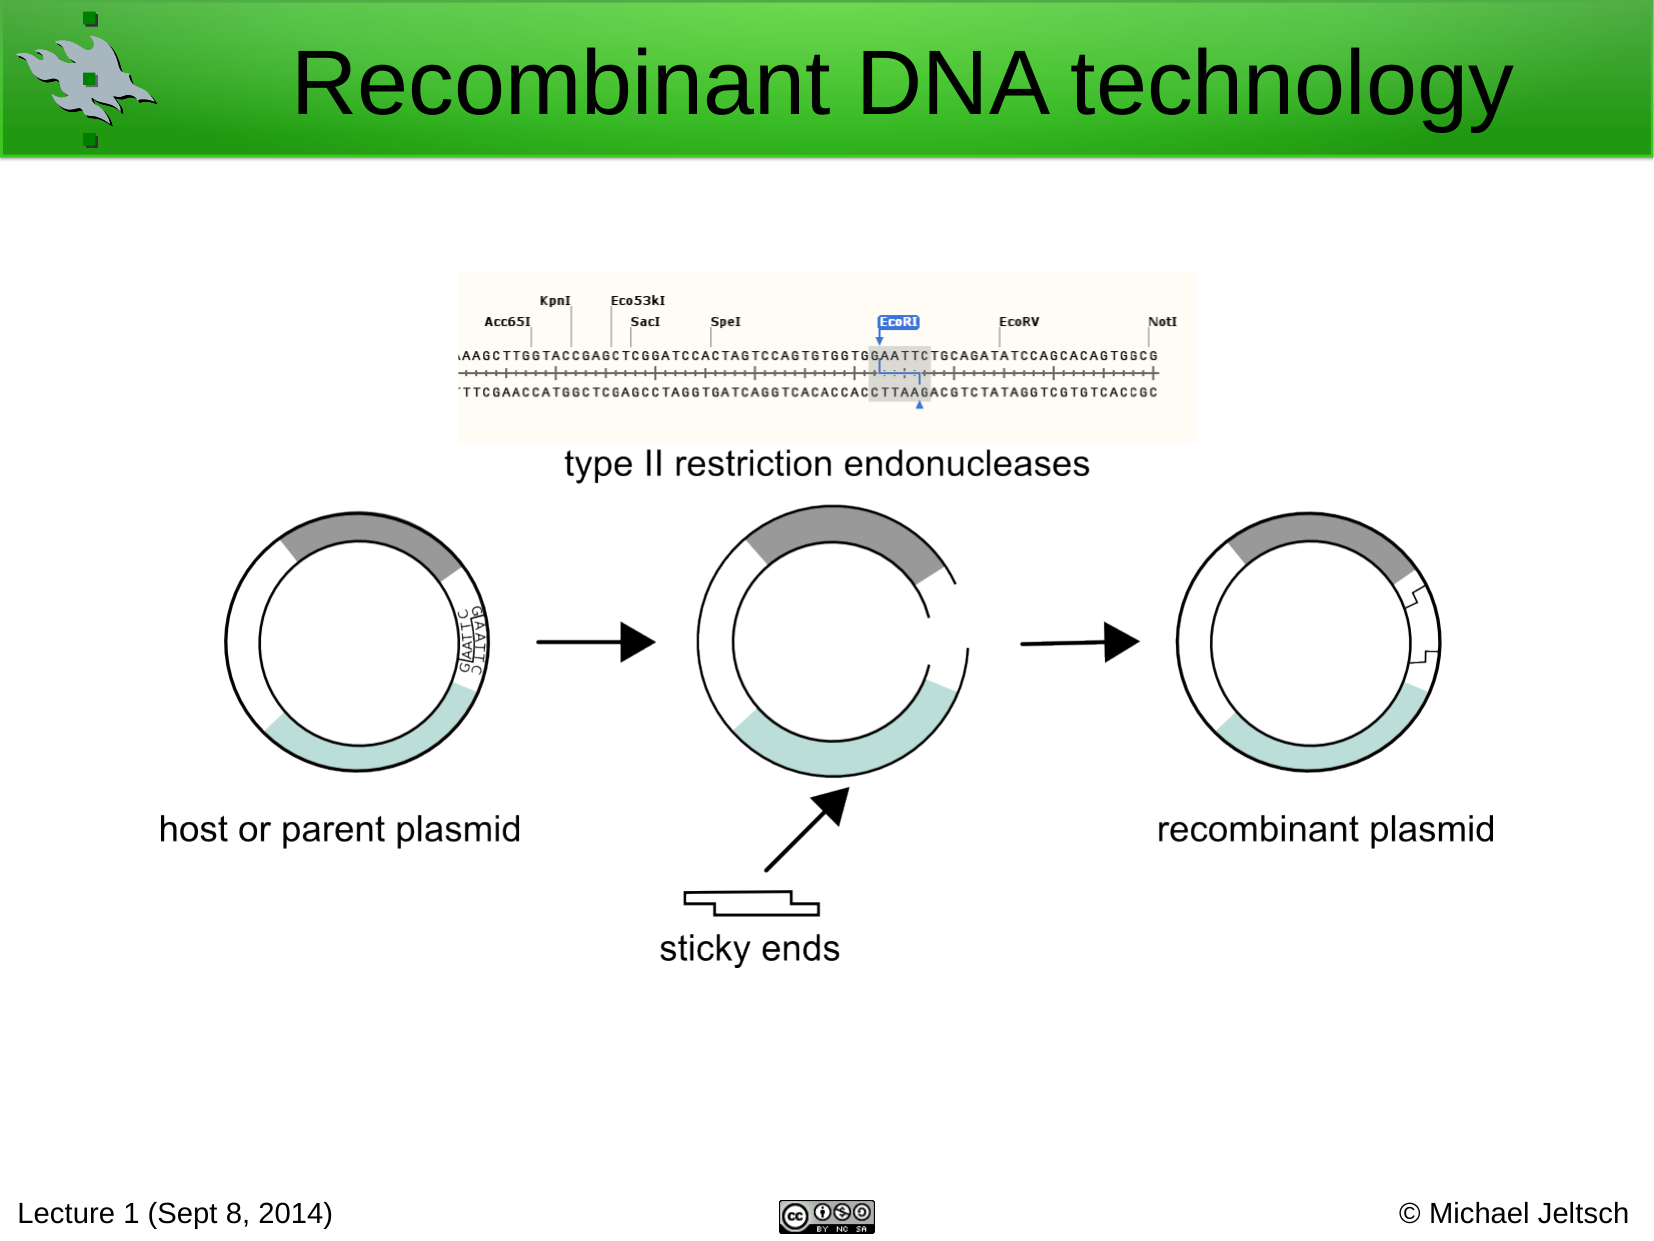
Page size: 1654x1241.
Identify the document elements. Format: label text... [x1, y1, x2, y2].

picture [161, 272, 1493, 968]
picture [779, 1200, 875, 1234]
title Recombinant DNA technology [224, 11, 1583, 154]
